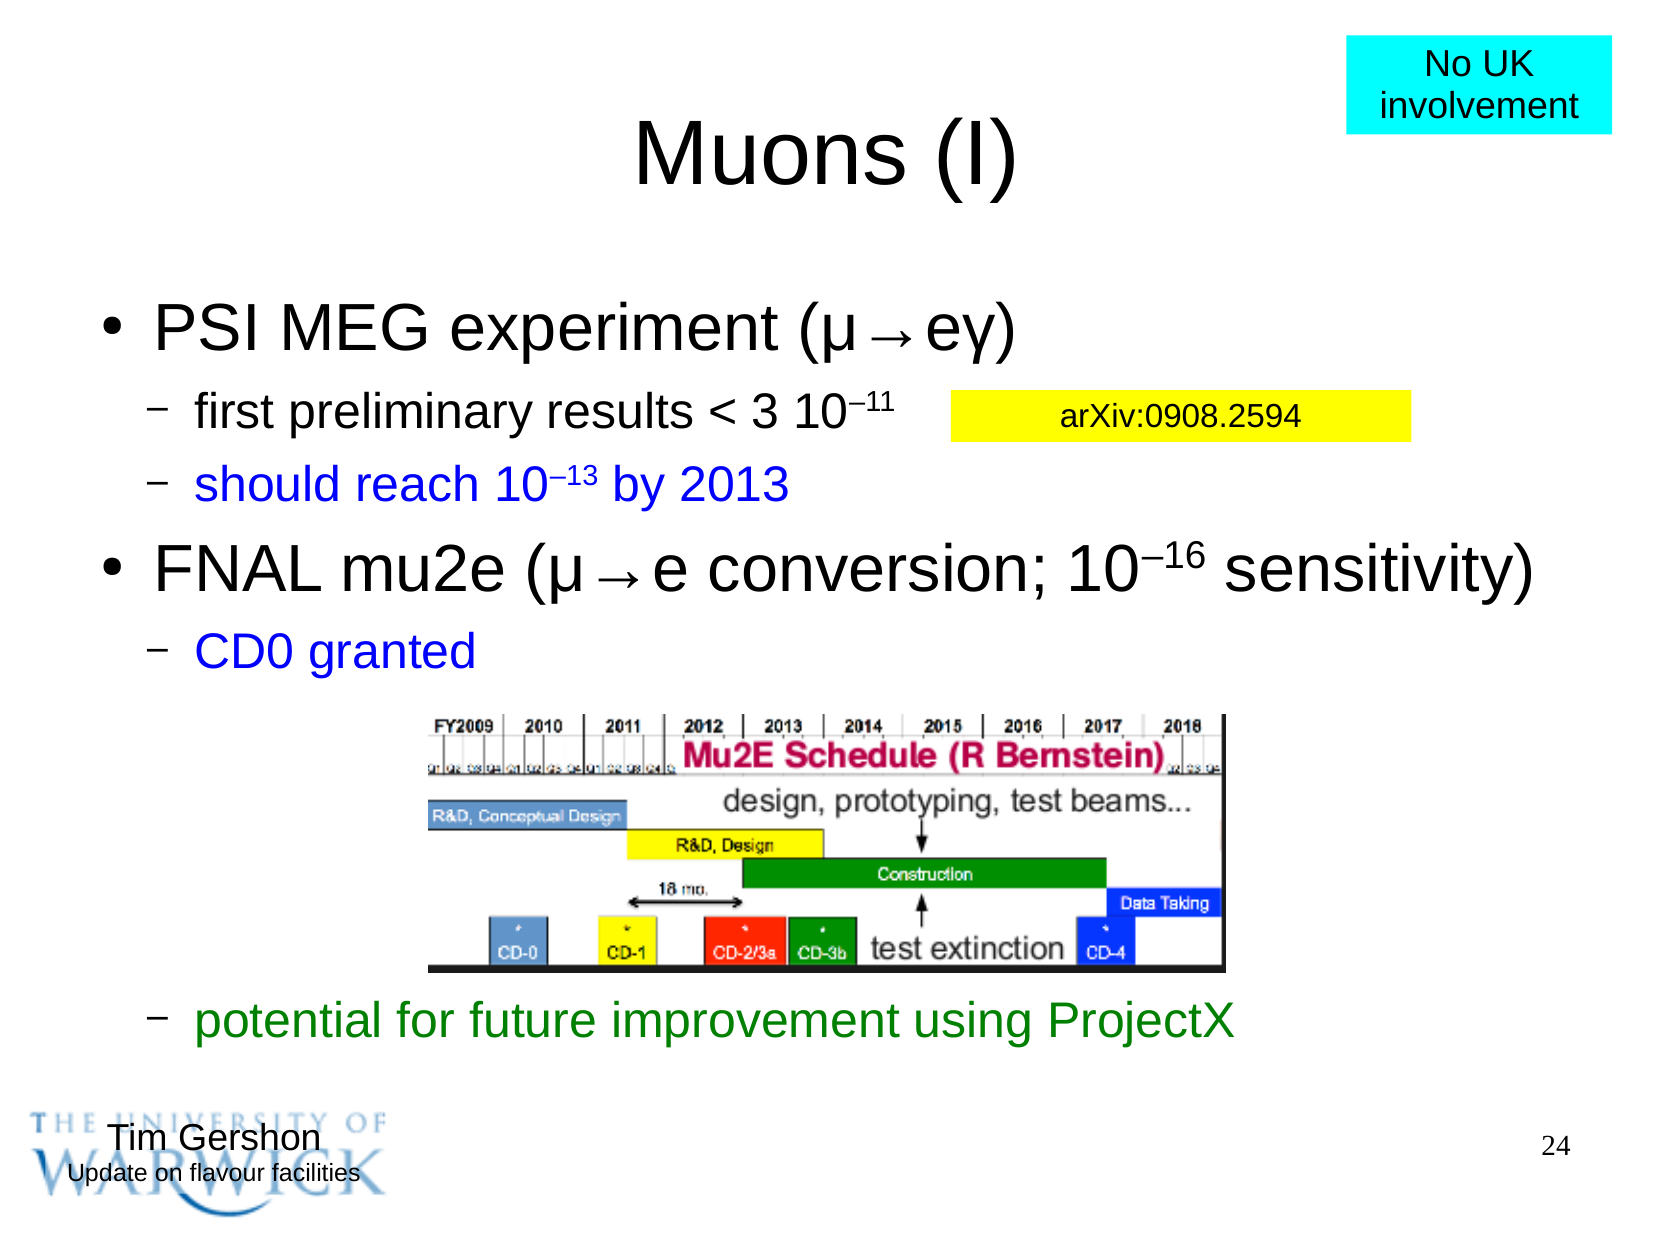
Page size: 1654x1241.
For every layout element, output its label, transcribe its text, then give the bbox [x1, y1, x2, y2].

list PSI MEG experiment (μ→eγ) first preliminary results < 3 10–11 should reach 10–13 by 2013 FNAL mu2e (μ→e conversion; 10–16 sensitivity) CD0 granted potential for future improvement using ProjectX [82, 290, 1571, 1094]
text_box No UK involvement [1346, 35, 1613, 135]
text_box arXiv:0908.2594 [950, 390, 1412, 442]
picture [19, 1106, 406, 1232]
title Muons (I) [82, 56, 1571, 250]
picture [428, 714, 1226, 973]
text_box Tim Gershon Update on flavour facilities [45, 1108, 383, 1194]
